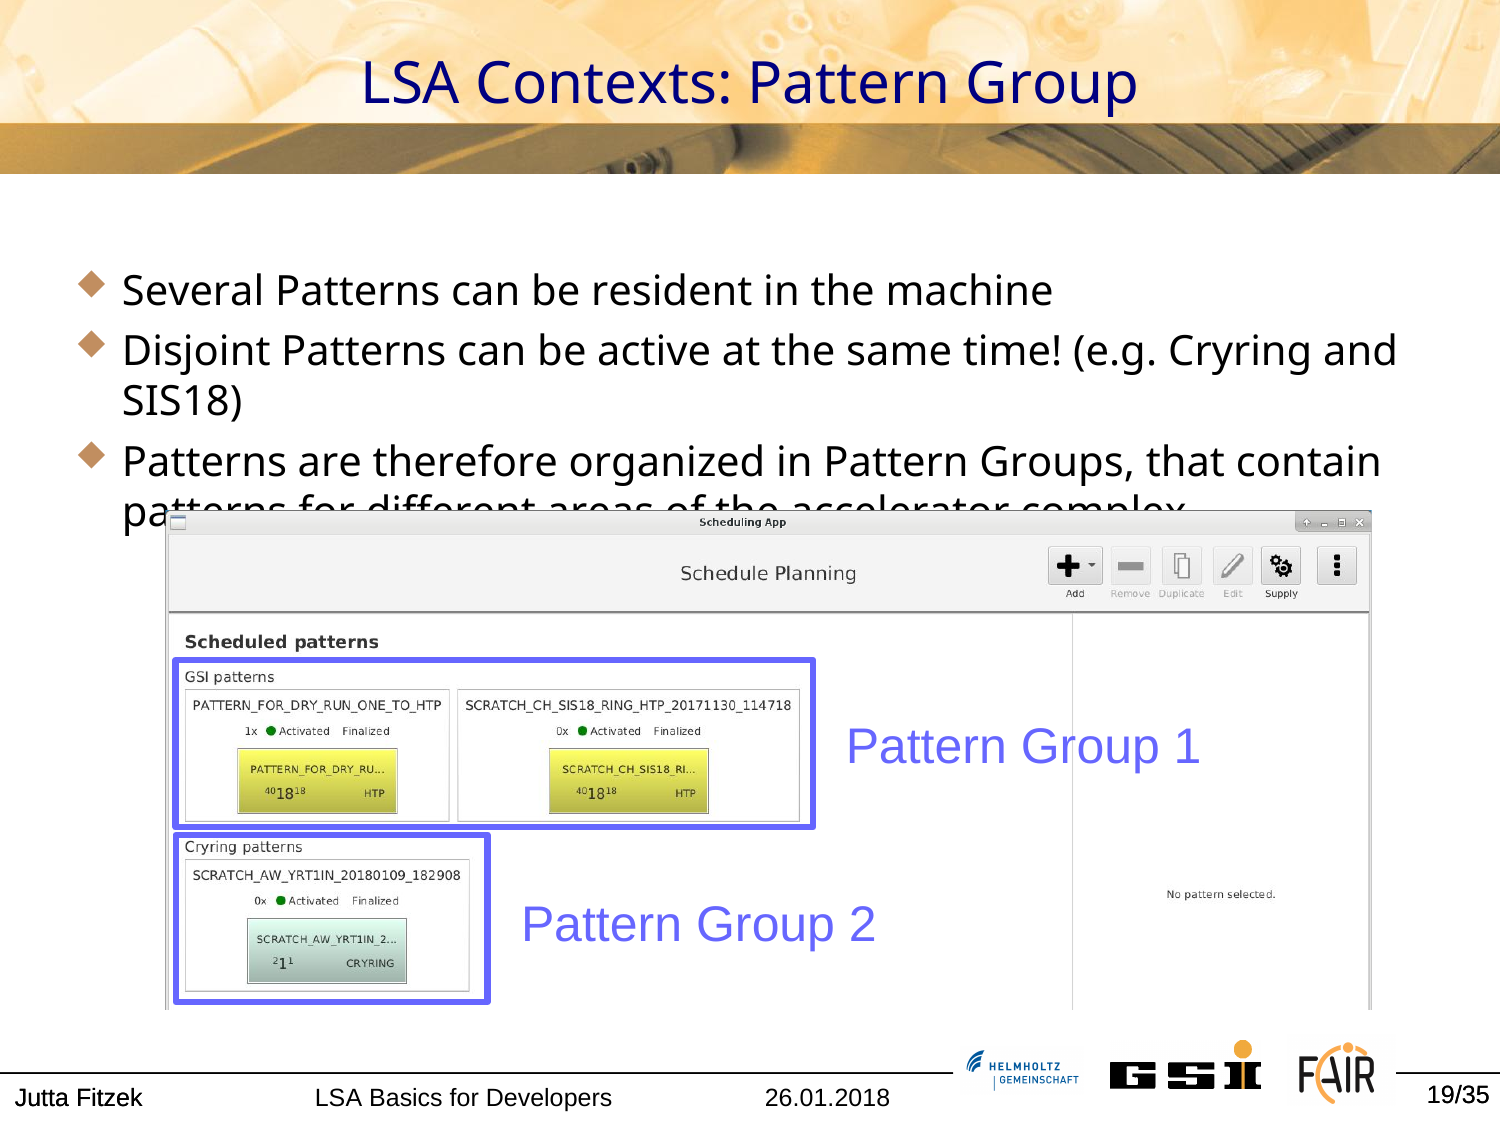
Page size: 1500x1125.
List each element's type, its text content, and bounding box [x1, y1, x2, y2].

picture [0, 0, 1500, 175]
picture [1287, 1034, 1396, 1106]
picture [1110, 1040, 1261, 1089]
list Several Patterns can be resident in the machine Disjoint Patterns can be active at the same time! (e.g. Cryring and SIS18) Patterns are therefore organized in Pattern Groups, that contain patterns for different areas of the accelerator complex [75, 263, 1500, 1006]
picture [960, 1046, 1084, 1095]
title LSA Contexts: Pattern Group [75, 0, 1425, 174]
picture [165, 510, 1372, 1010]
text_box Pattern Group 1 [831, 706, 1217, 782]
text_box Pattern Group 2 [506, 883, 892, 959]
